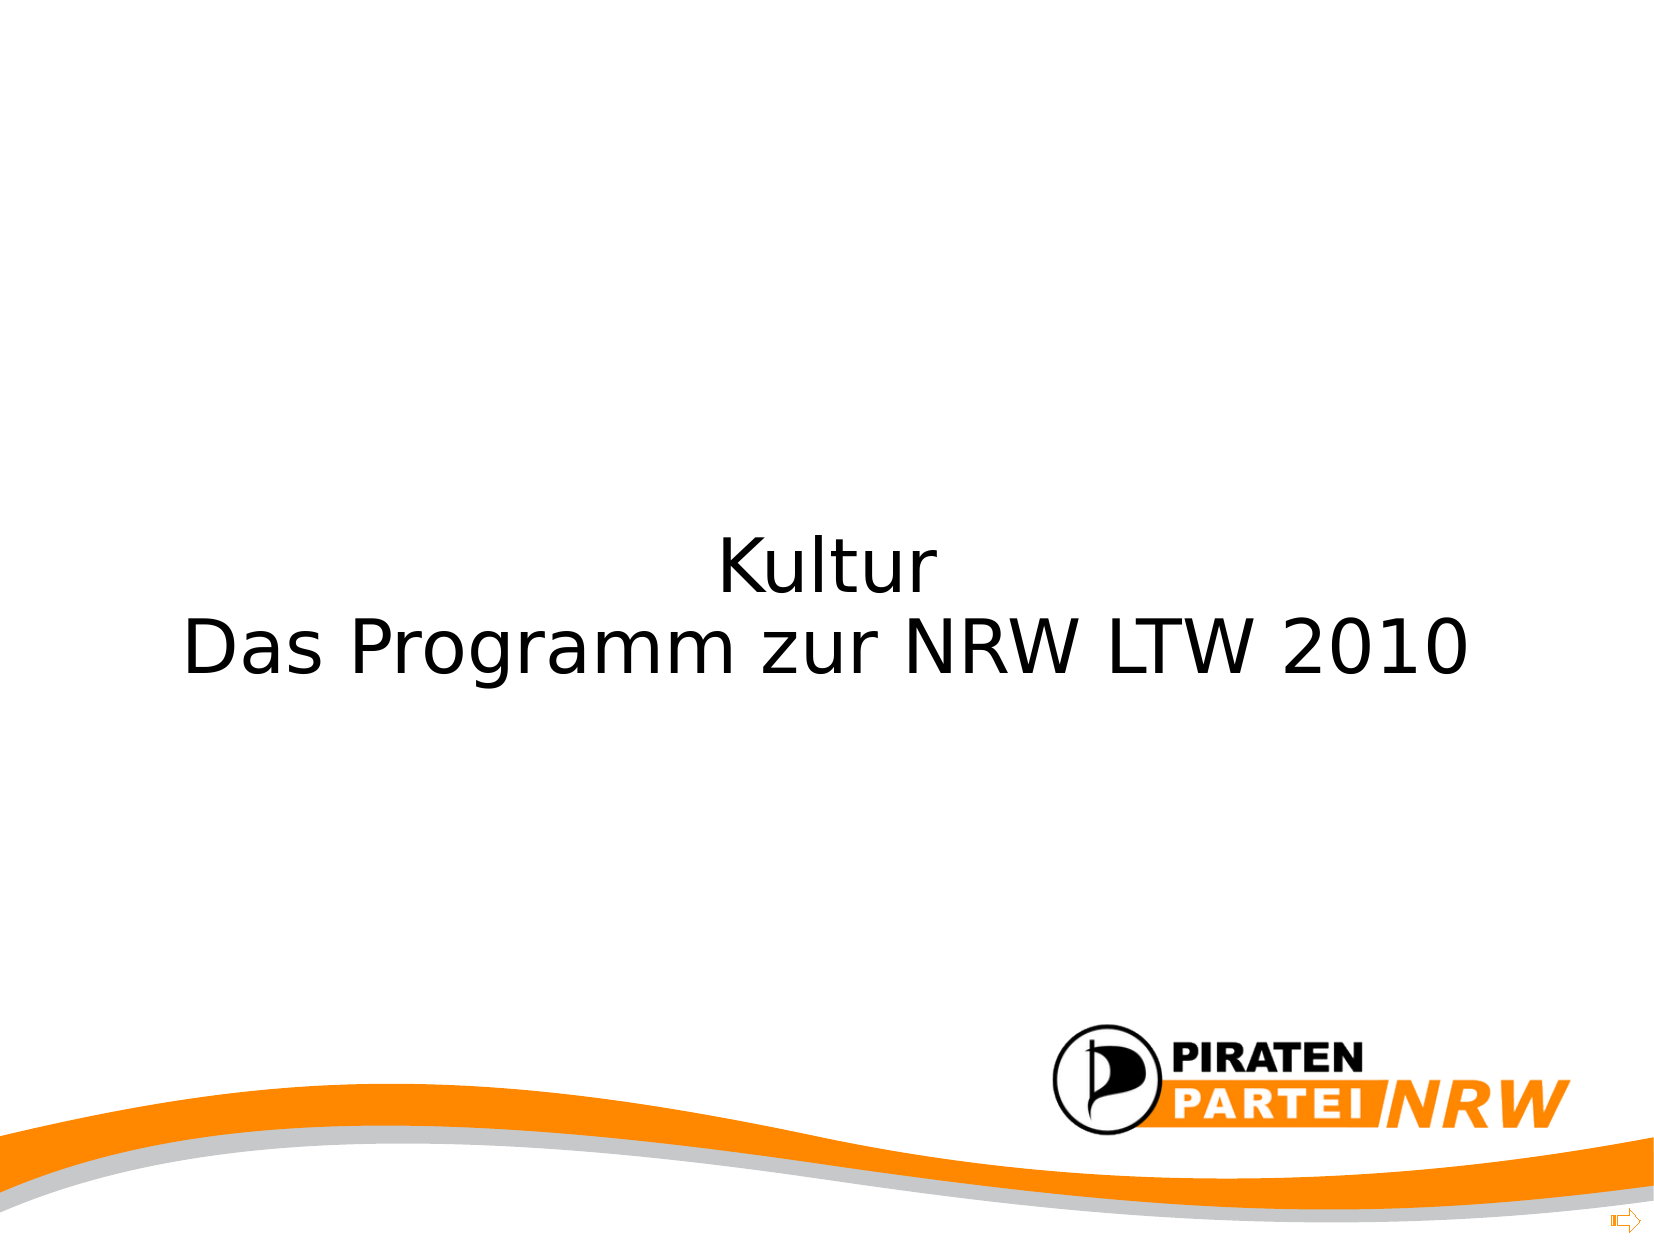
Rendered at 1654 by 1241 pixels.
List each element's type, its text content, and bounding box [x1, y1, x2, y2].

title Das Programm zur NRW LTW 2010 [82, 604, 1571, 692]
text_box Kultur [701, 515, 953, 619]
picture [1045, 1021, 1579, 1140]
